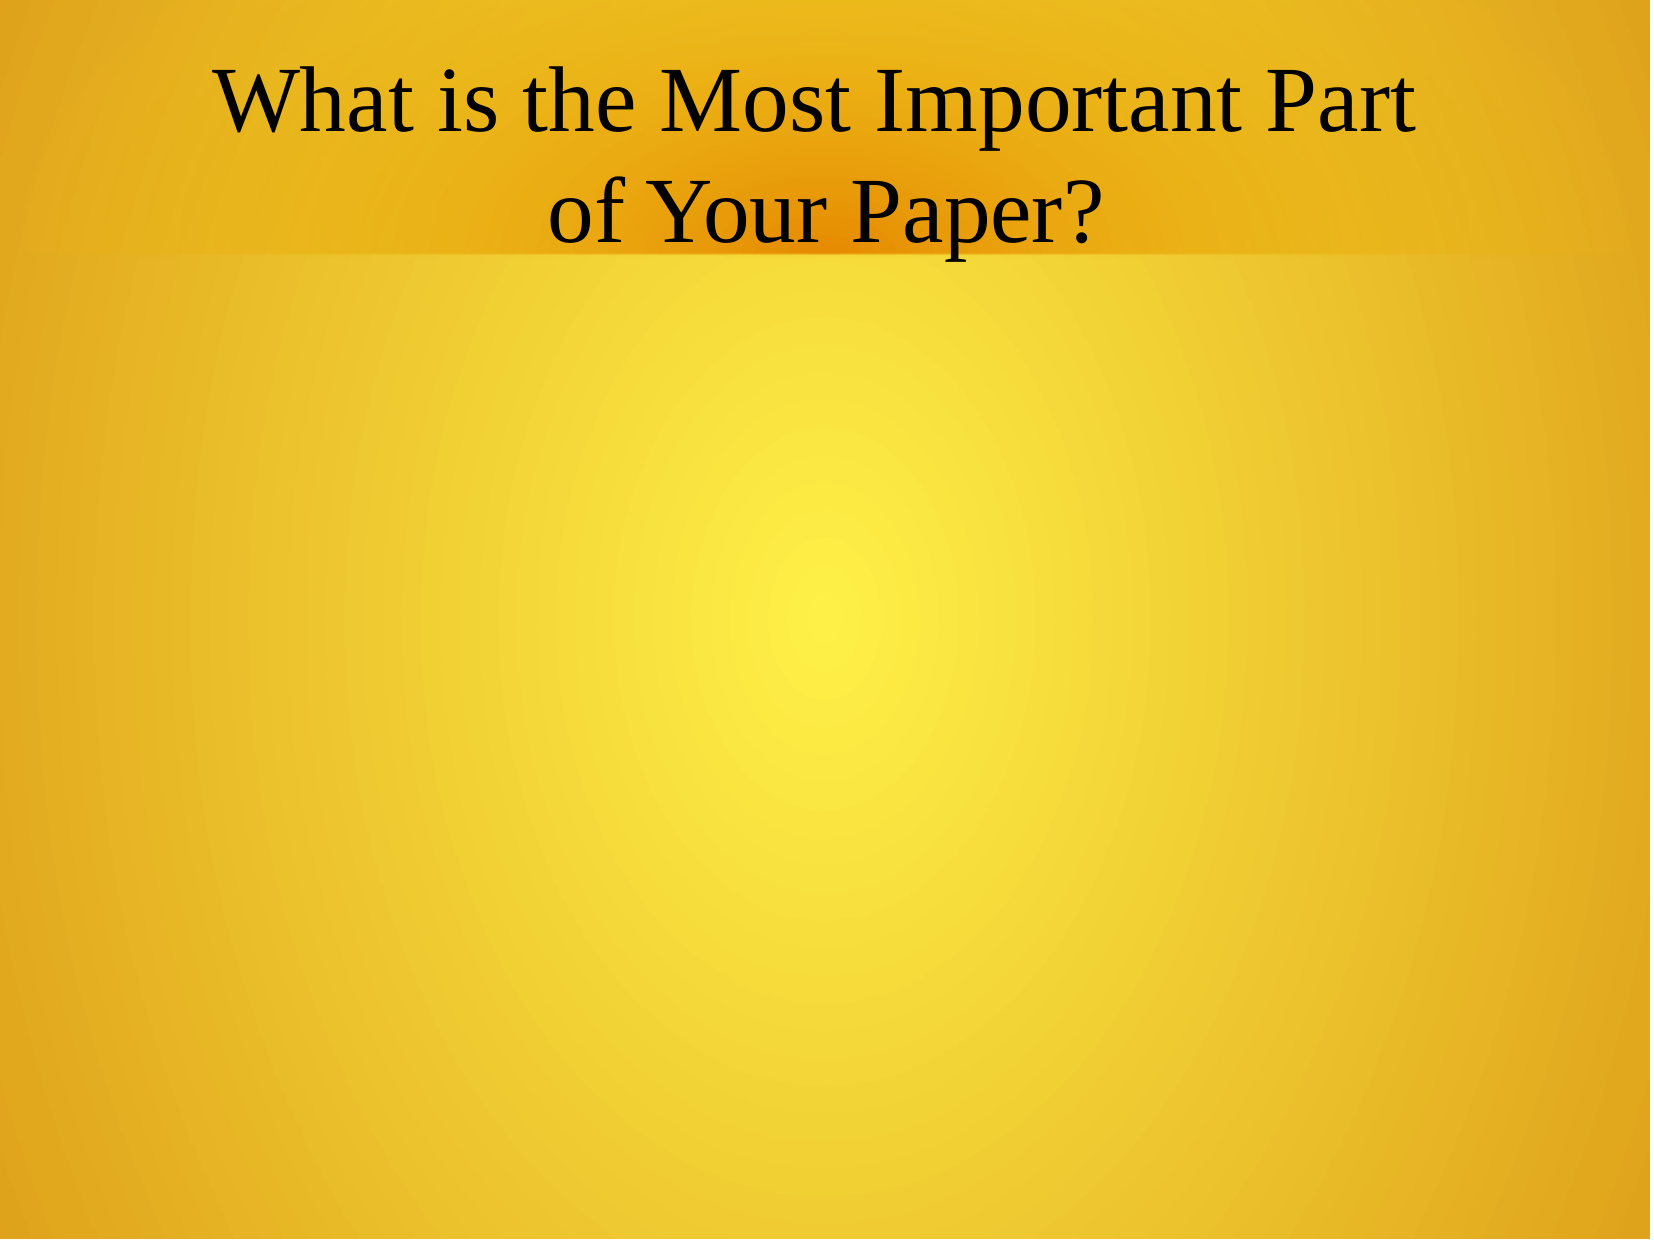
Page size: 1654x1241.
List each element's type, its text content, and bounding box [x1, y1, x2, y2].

picture [0, 0, 1650, 1239]
text_box What is the Most Important Part of Your Paper? [82, 40, 1571, 259]
